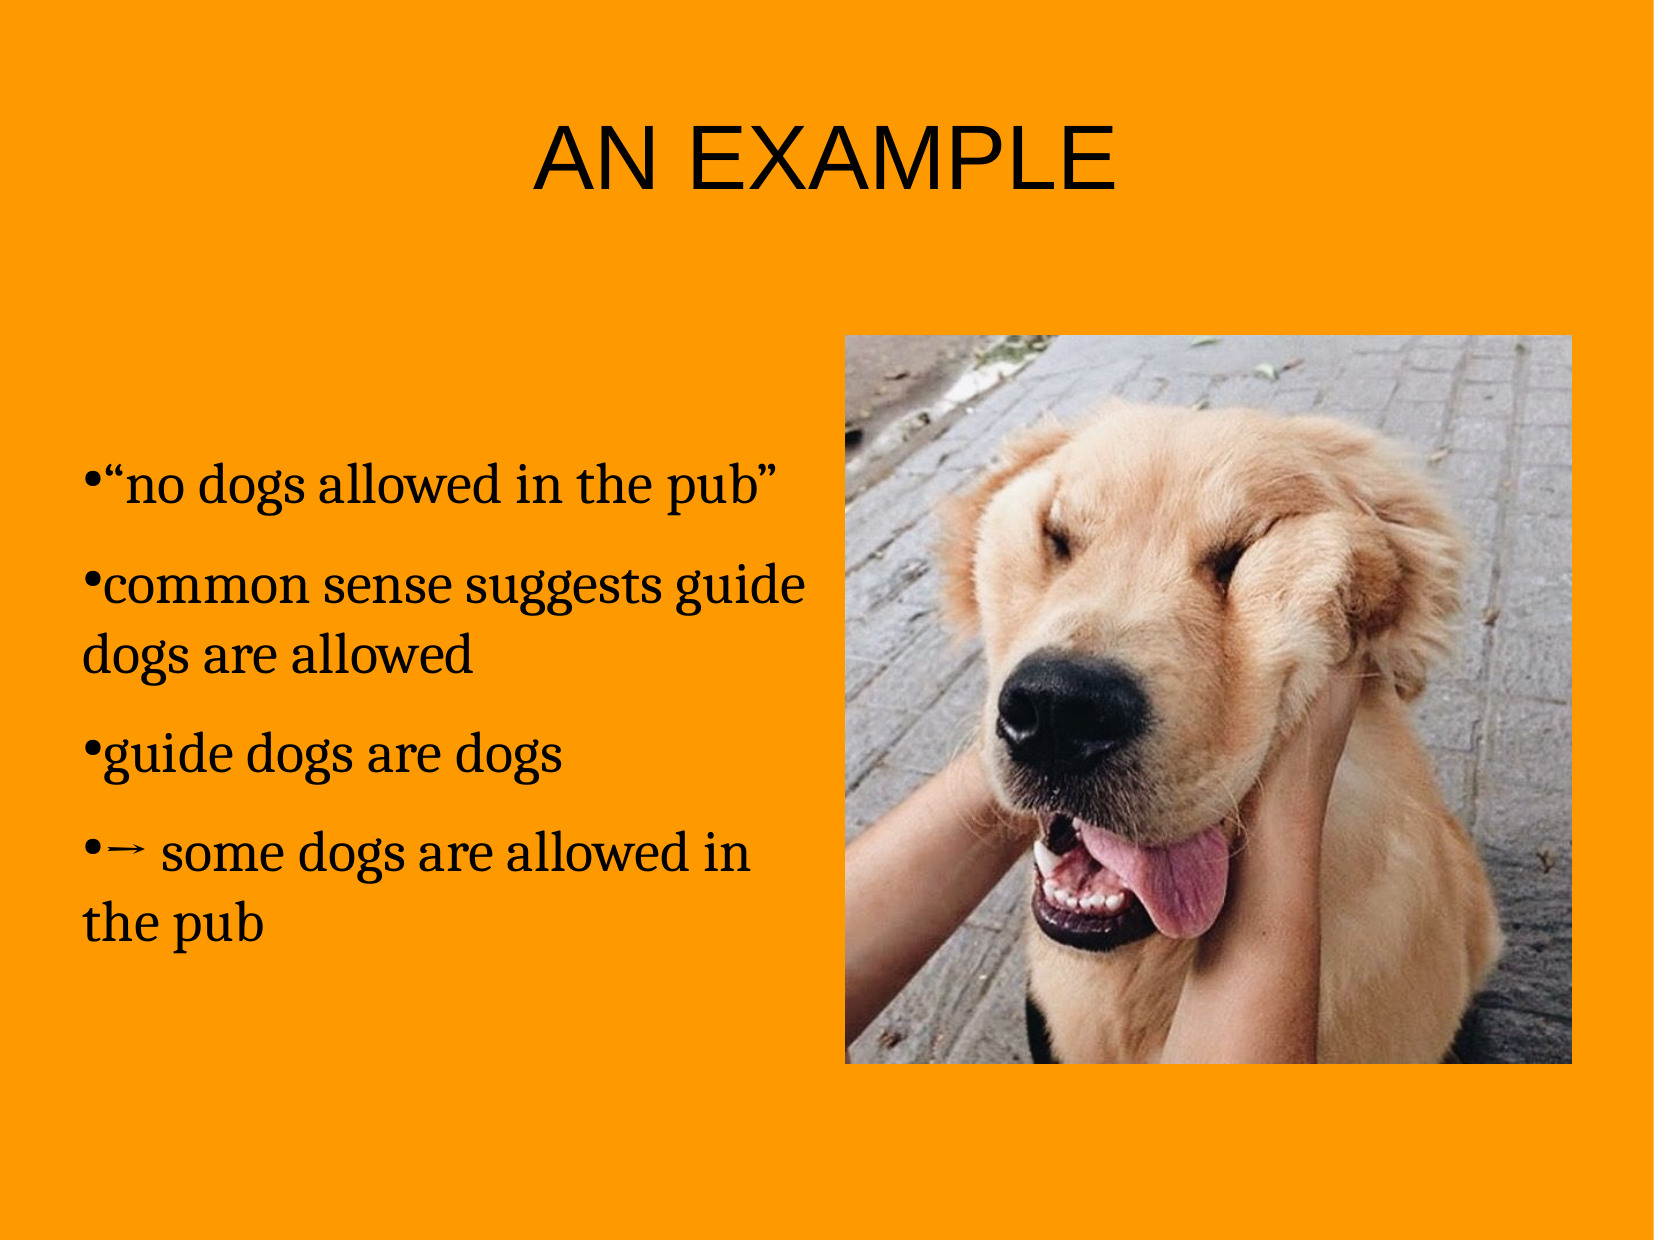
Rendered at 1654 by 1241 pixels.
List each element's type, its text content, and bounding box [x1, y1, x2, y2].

list “no dogs allowed in the pub” common sense suggests guide dogs are allowed guide dogs are dogs → some dogs are allowed in the pub [82, 290, 809, 1109]
picture [845, 335, 1572, 1064]
title AN EXAMPLE [82, 49, 1571, 257]
